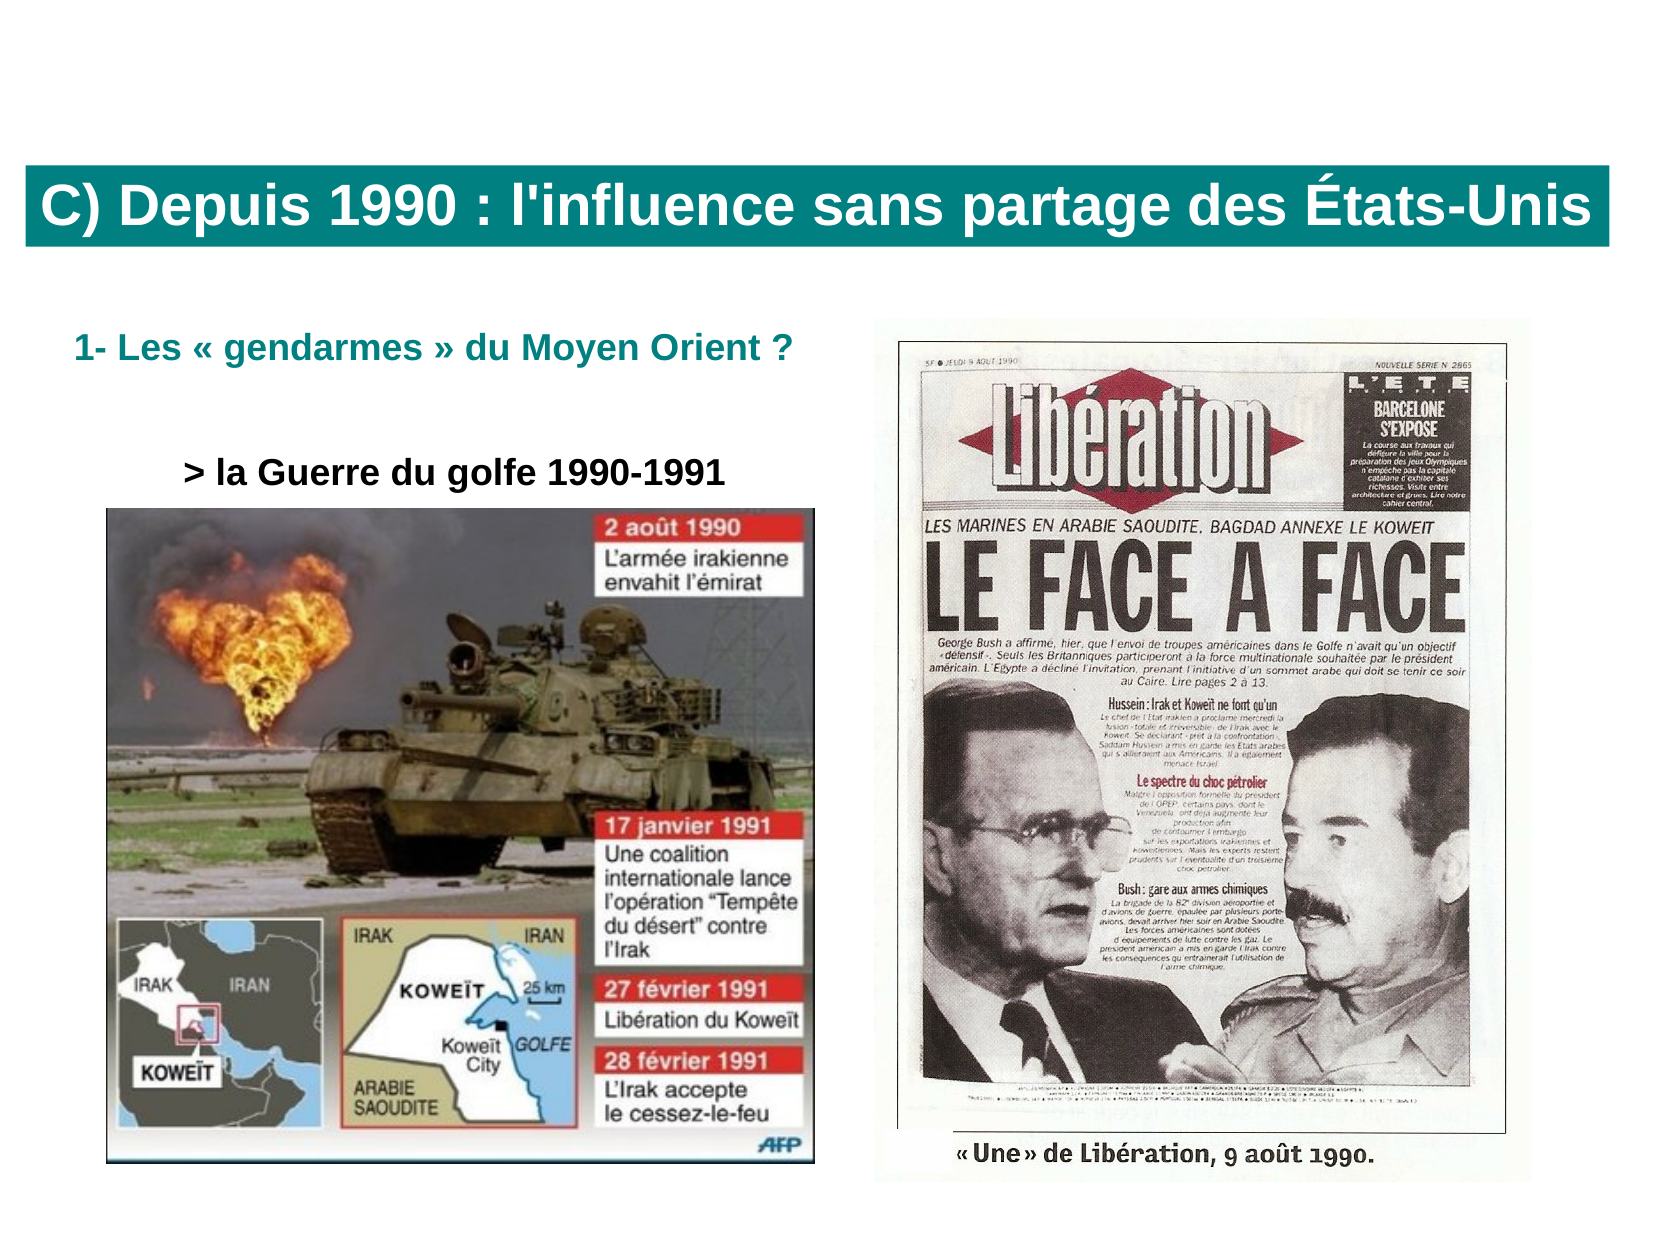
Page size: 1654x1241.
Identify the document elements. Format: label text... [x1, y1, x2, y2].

picture [874, 318, 1532, 1182]
picture [106, 508, 815, 1164]
text_box > la Guerre du golfe 1990-1991 [82, 437, 827, 508]
text_box C) Depuis 1990 : l'influence sans partage des États-Unis [25, 165, 1610, 247]
text_box 1- Les « gendarmes » du Moyen Orient ? [59, 318, 821, 377]
